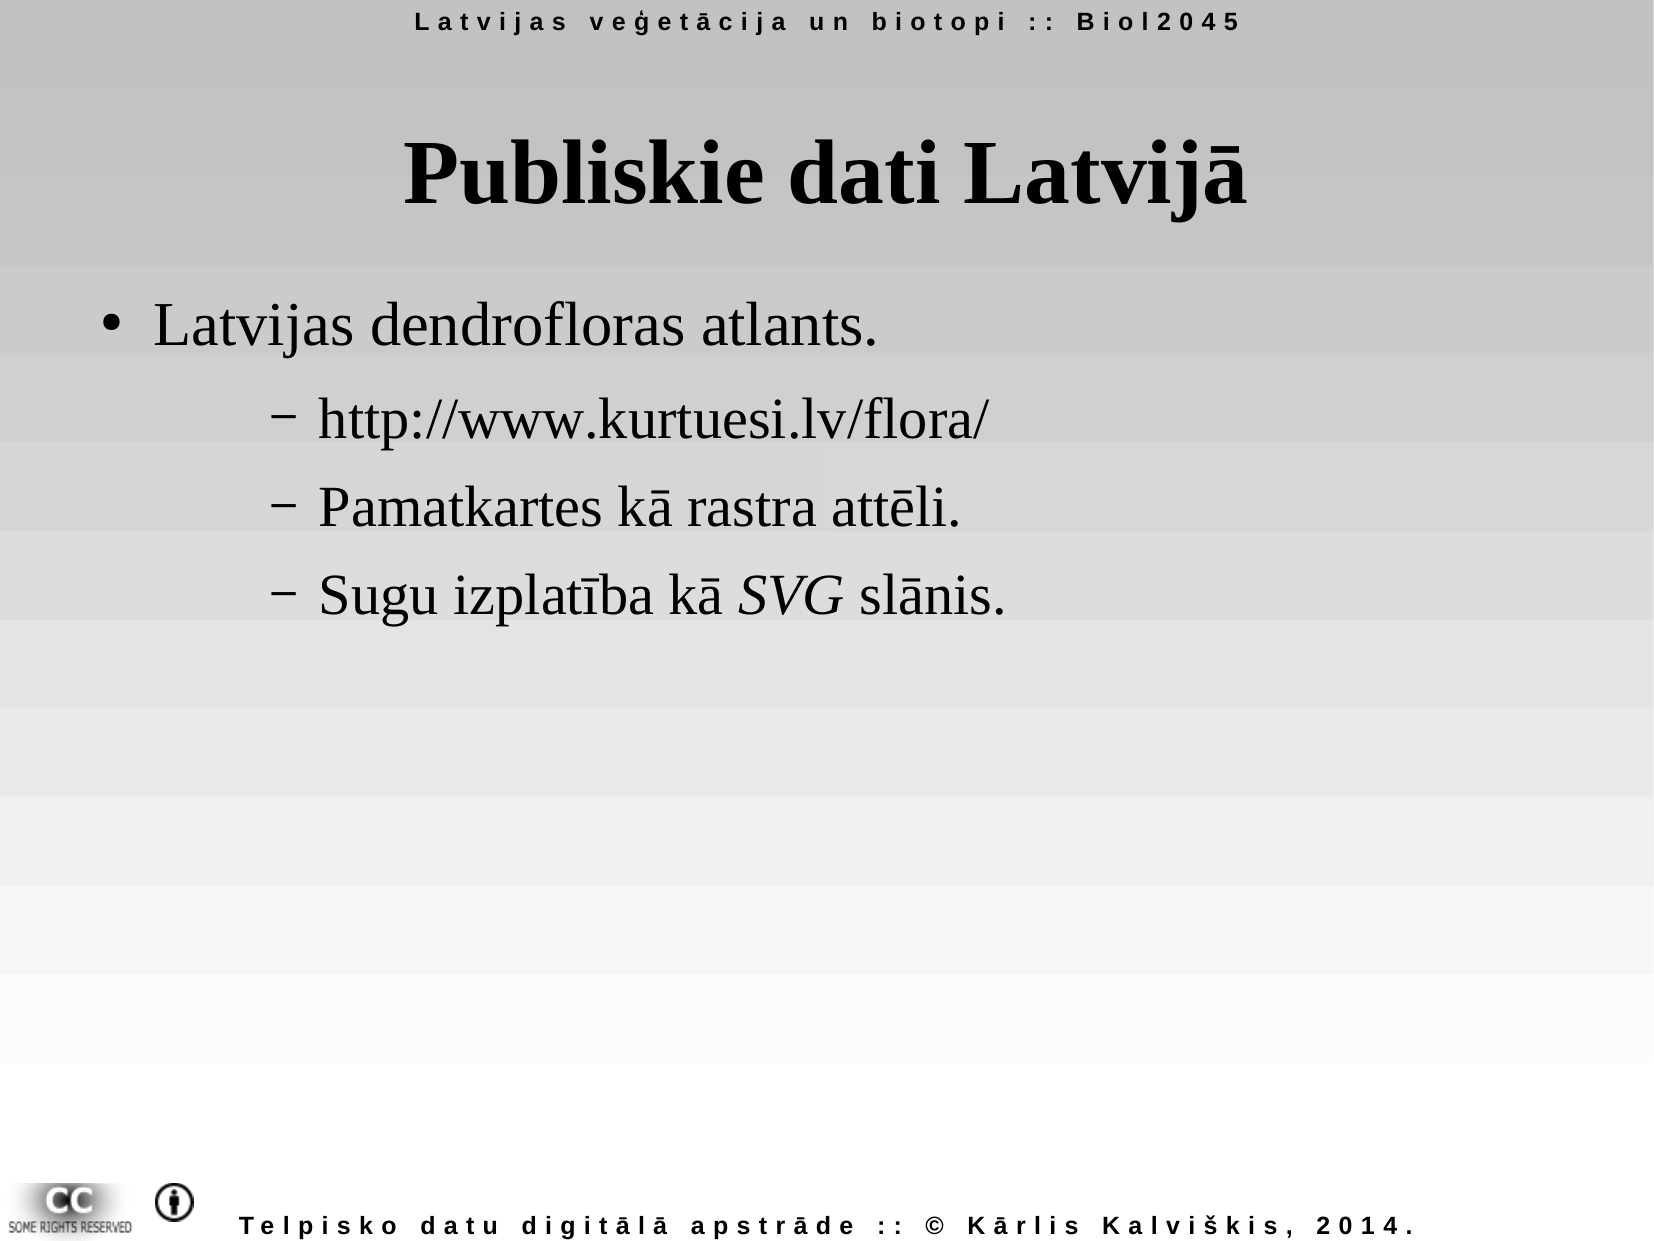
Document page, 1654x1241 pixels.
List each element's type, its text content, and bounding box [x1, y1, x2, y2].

picture [0, 0, 1654, 1241]
list Latvijas dendrofloras atlants. http://www.kurtuesi.lv/flora/ Pamatkartes kā rastra attēli. Sugu izplatība kā SVG slānis. [82, 289, 1571, 1098]
title Publiskie dati Latvijā [29, 56, 1625, 289]
